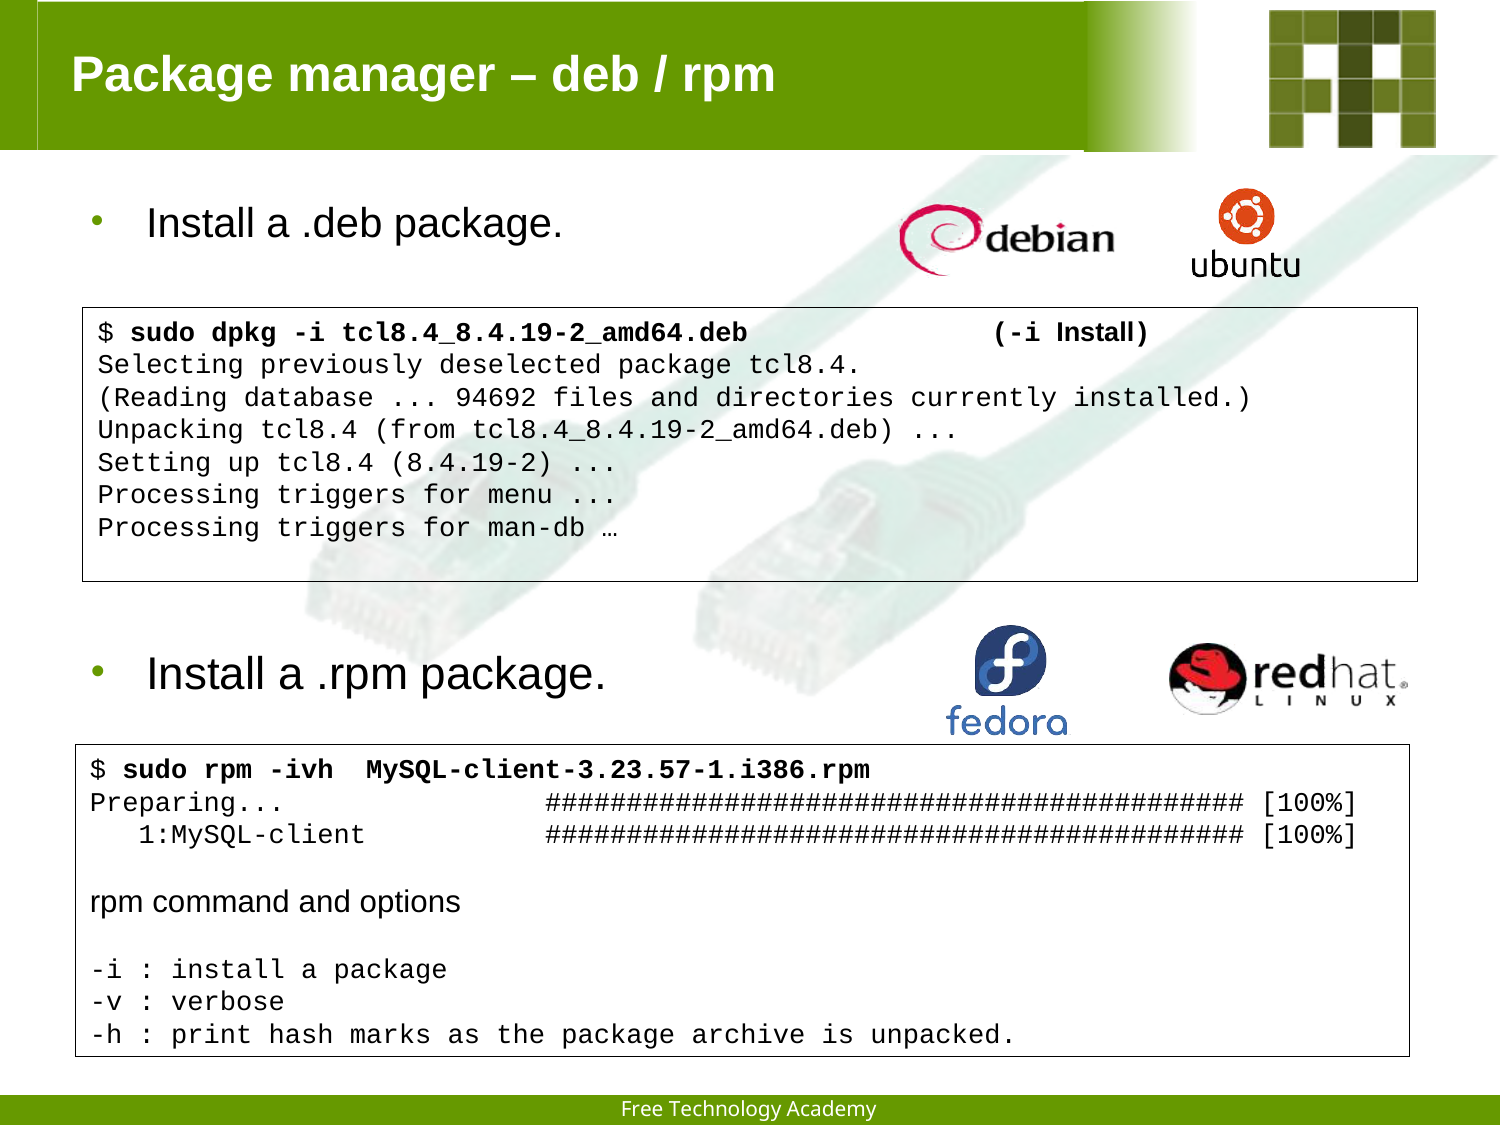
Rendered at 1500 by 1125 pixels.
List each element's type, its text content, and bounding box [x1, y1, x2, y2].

picture [1169, 643, 1408, 715]
picture [944, 620, 1072, 744]
list Install a .rpm package. [75, 636, 1016, 733]
text_box $ sudo rpm -ivh MySQL-client-3.23.57-1.i386.rpm Preparing... ########################################### [100%] 1:MySQL-client ########################################### [100%] rpm command and options -i : install a package -v : verbose -h : print hash marks as the package archive is unpacked. [75, 744, 1410, 1057]
picture [1269, 10, 1436, 148]
list Install a .deb package. [75, 187, 1016, 355]
picture [1187, 183, 1306, 281]
title Package manager – deb / rpm [56, 1, 1107, 152]
text_box $ sudo dpkg -i tcl8.4_8.4.19-2_amd64.deb (-i Install) Selecting previously deselected package tcl8.4. (Reading database ... 94692 files and directories currently installed.) Unpacking tcl8.4 (from tcl8.4_8.4.19-2_amd64.deb) ... Setting up tcl8.4 (8.4.19-2) ... Processing triggers for menu ... Processing triggers for man-db … [82, 307, 1418, 582]
picture [1016, 200, 1128, 278]
